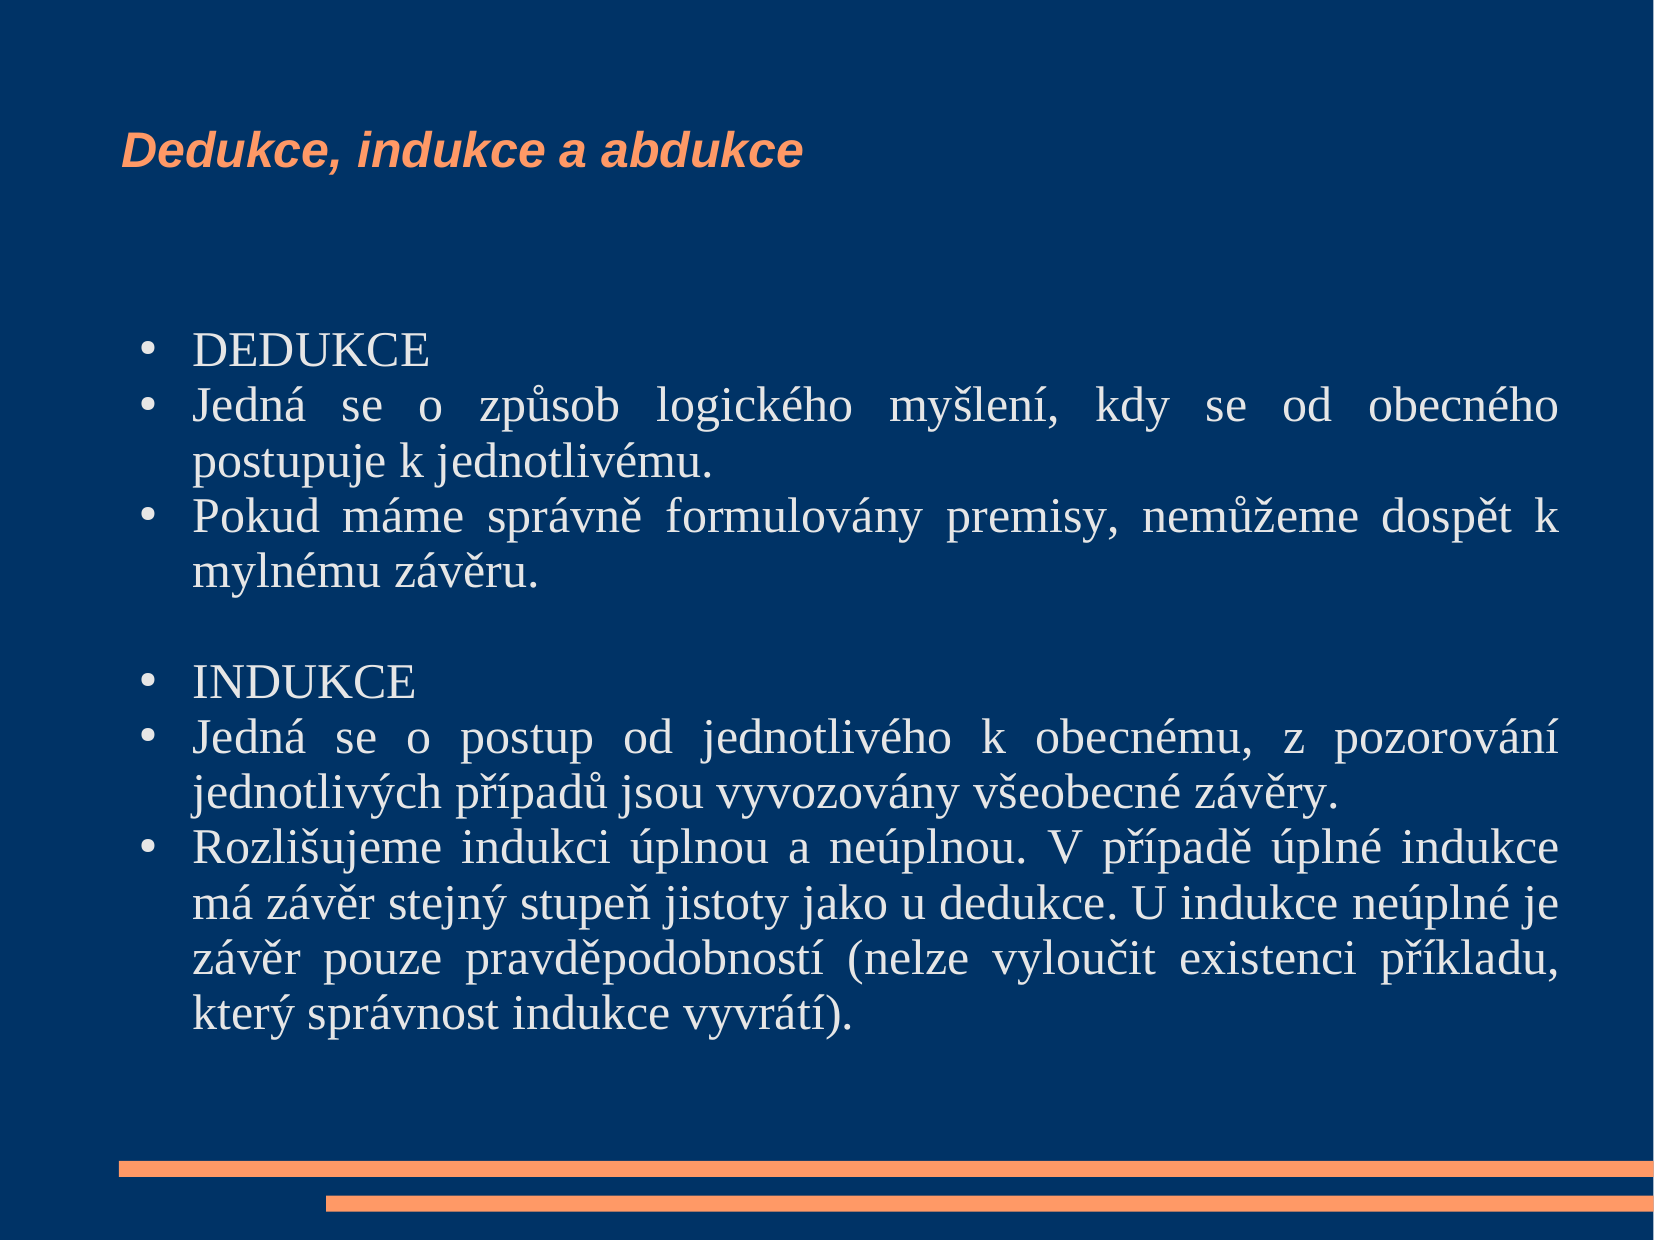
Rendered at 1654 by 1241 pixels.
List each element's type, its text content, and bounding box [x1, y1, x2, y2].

list DEDUKCE Jedná se o způsob logického myšlení, kdy se od obecného postupuje k jednotlivému. Pokud máme správně formulovány premisy, nemůžeme dospět k mylnému závěru. INDUKCE Jedná se o postup od jednotlivého k obecnému, z pozorování jednotlivých případů jsou vyvozovány všeobecné závěry. Rozlišujeme indukci úplnou a neúplnou. V případě úplné indukce má závěr stejný stupeň jistoty jako u dedukce. U indukce neúplné je závěr pouze pravděpodobností (nelze vyloučit existenci příkladu, který správnost indukce vyvrátí). [121, 322, 1561, 1132]
title Dedukce, indukce a abdukce [121, 46, 1534, 254]
